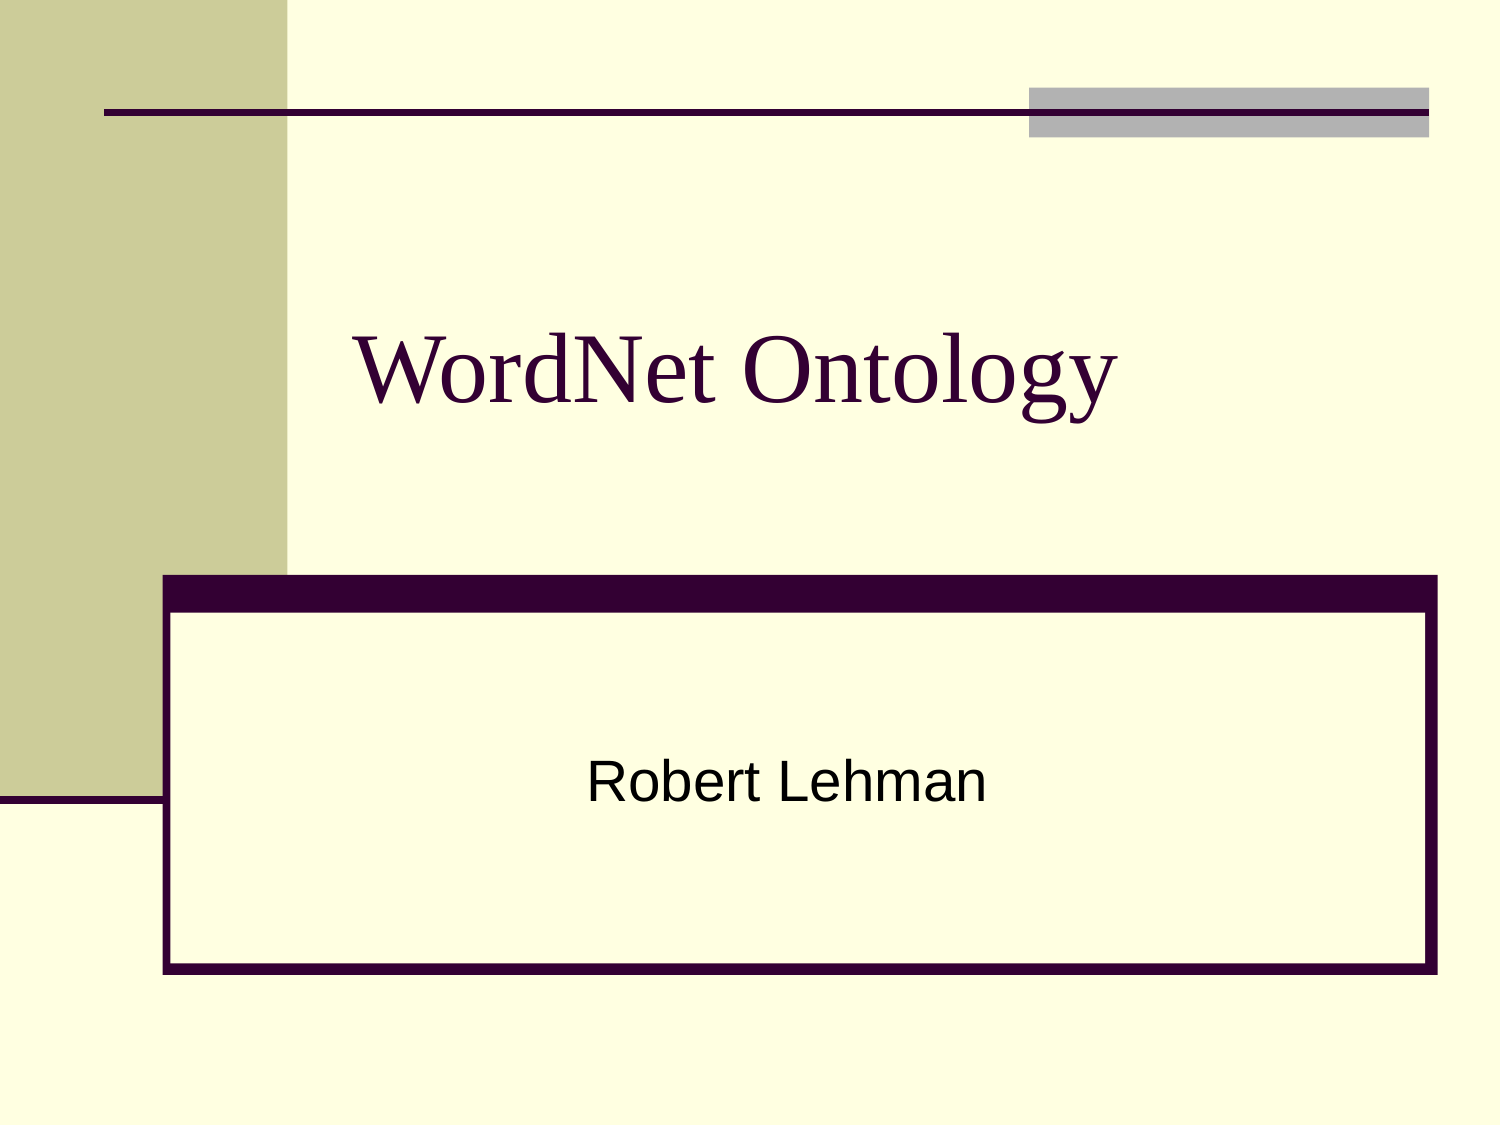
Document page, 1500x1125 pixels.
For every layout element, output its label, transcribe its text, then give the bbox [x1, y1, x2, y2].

title WordNet Ontology [337, 187, 1425, 551]
subtitle Robert Lehman [225, 649, 1351, 913]
